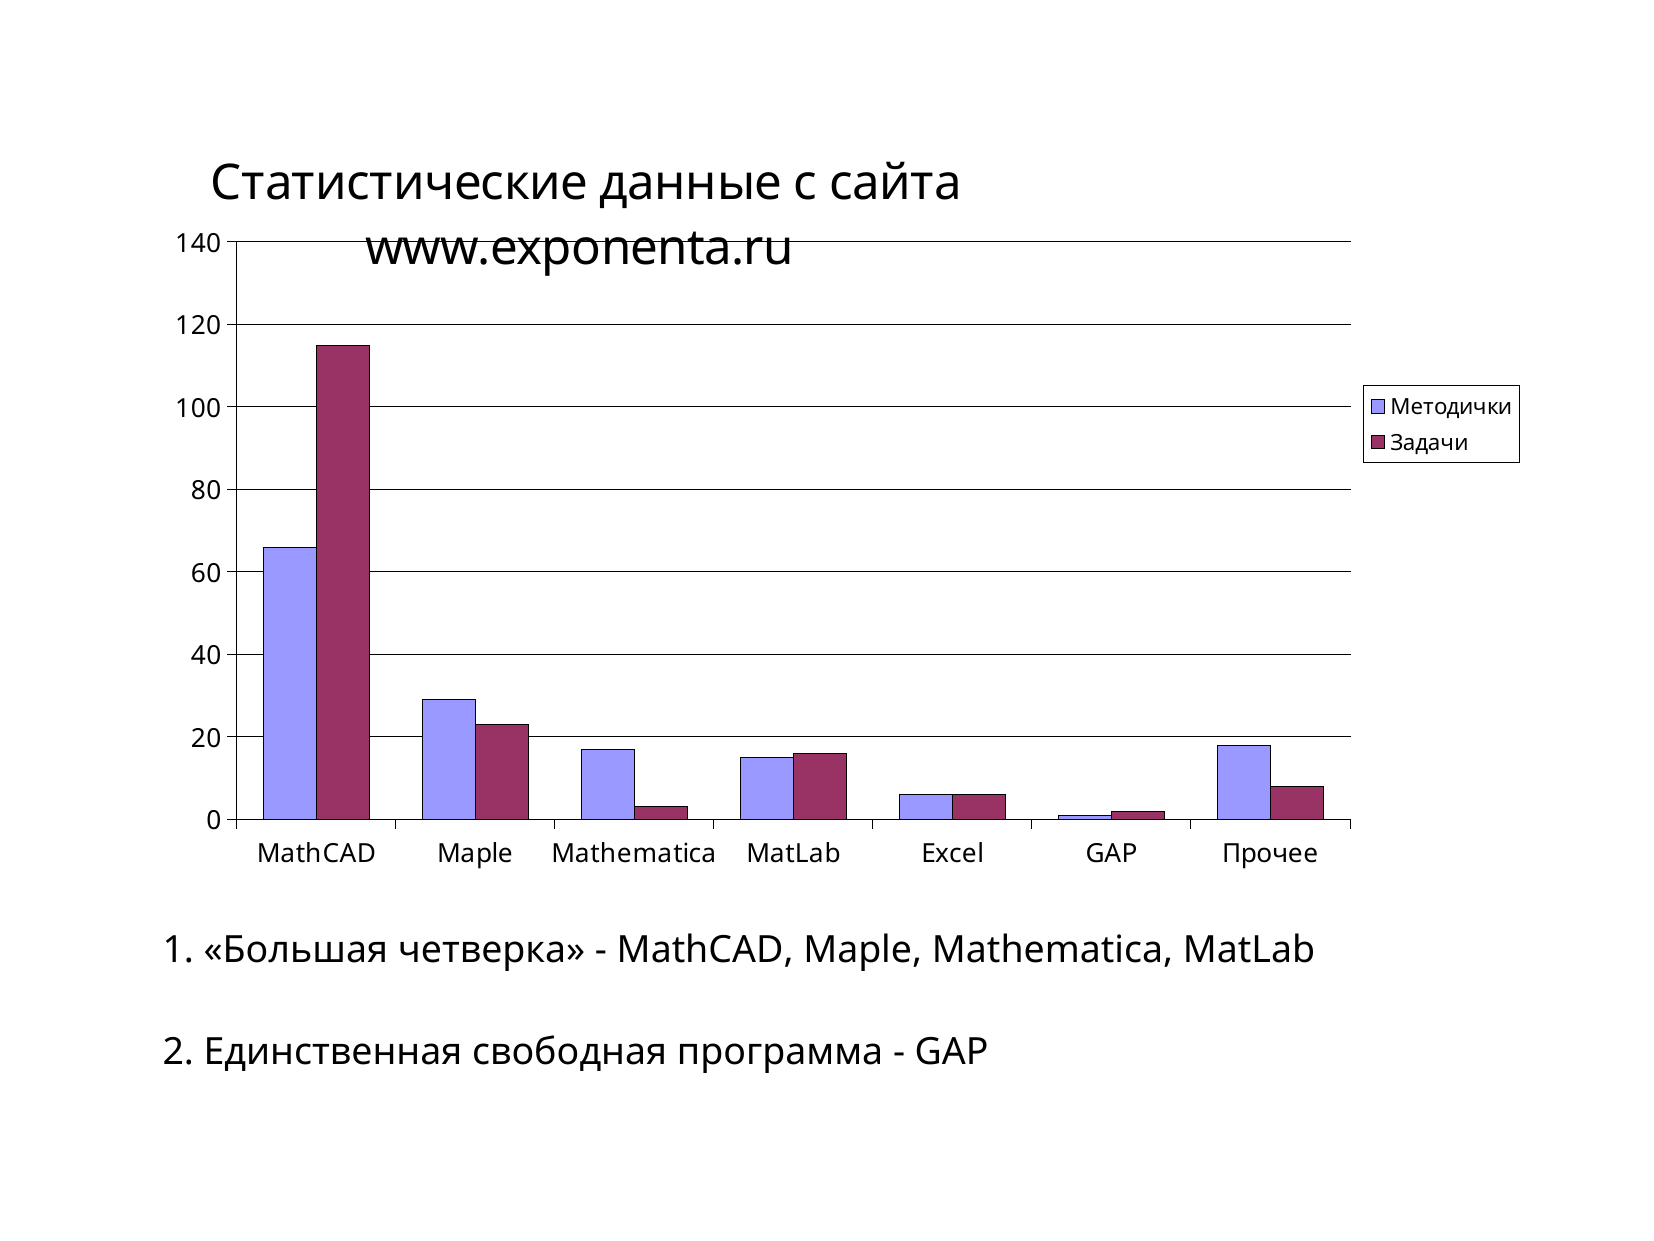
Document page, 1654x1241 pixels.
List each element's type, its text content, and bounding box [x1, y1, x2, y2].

chart [147, 118, 1536, 886]
text_box 1. «Большая четверка» - MathCAD, Maple, Mathematica, MatLab 2. Единственная свободная программа - GAP [147, 915, 1536, 1113]
